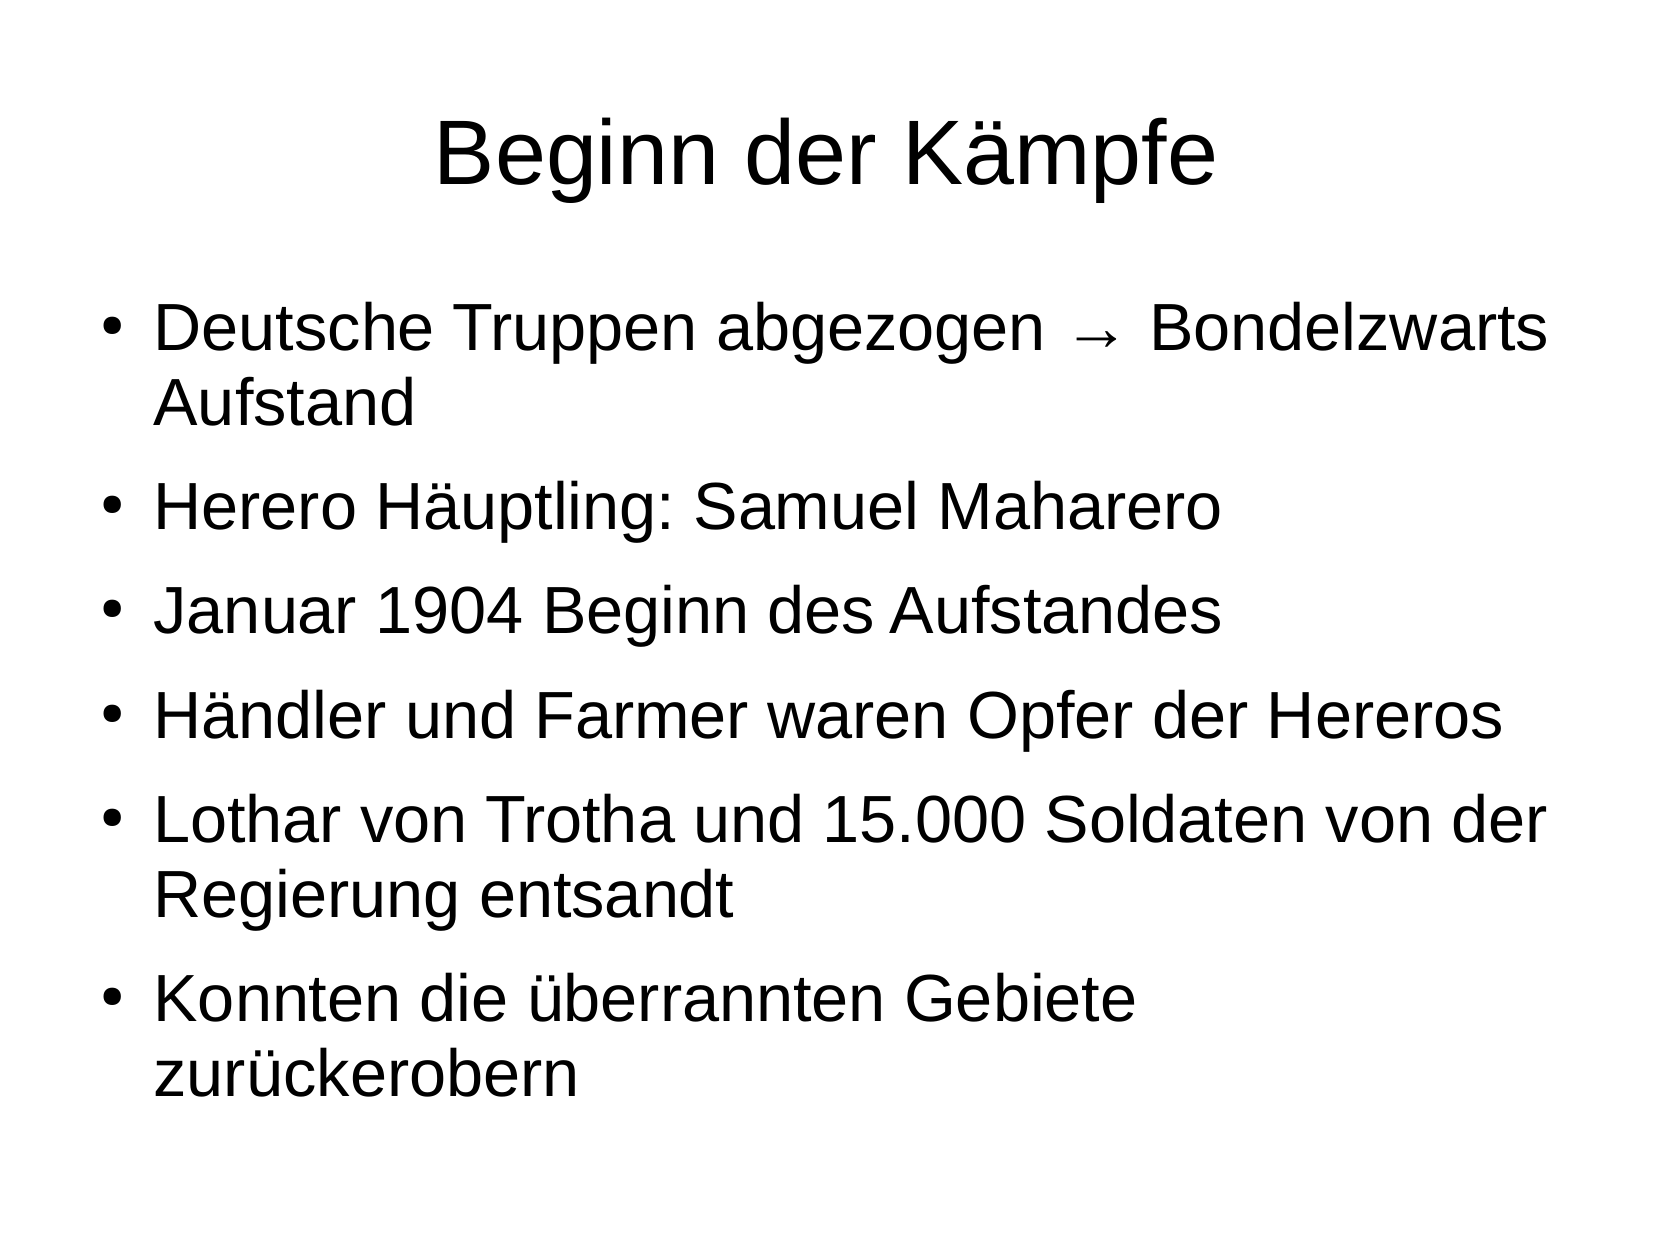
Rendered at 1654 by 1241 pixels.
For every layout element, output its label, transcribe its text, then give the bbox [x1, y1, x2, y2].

list Deutsche Truppen abgezogen → Bondelzwarts Aufstand Herero Häuptling: Samuel Maharero Januar 1904 Beginn des Aufstandes Händler und Farmer waren Opfer der Hereros Lothar von Trotha und 15.000 Soldaten von der Regierung entsandt Konnten die überrannten Gebiete zurückerobern [82, 290, 1571, 1111]
title Beginn der Kämpfe [82, 49, 1571, 257]
